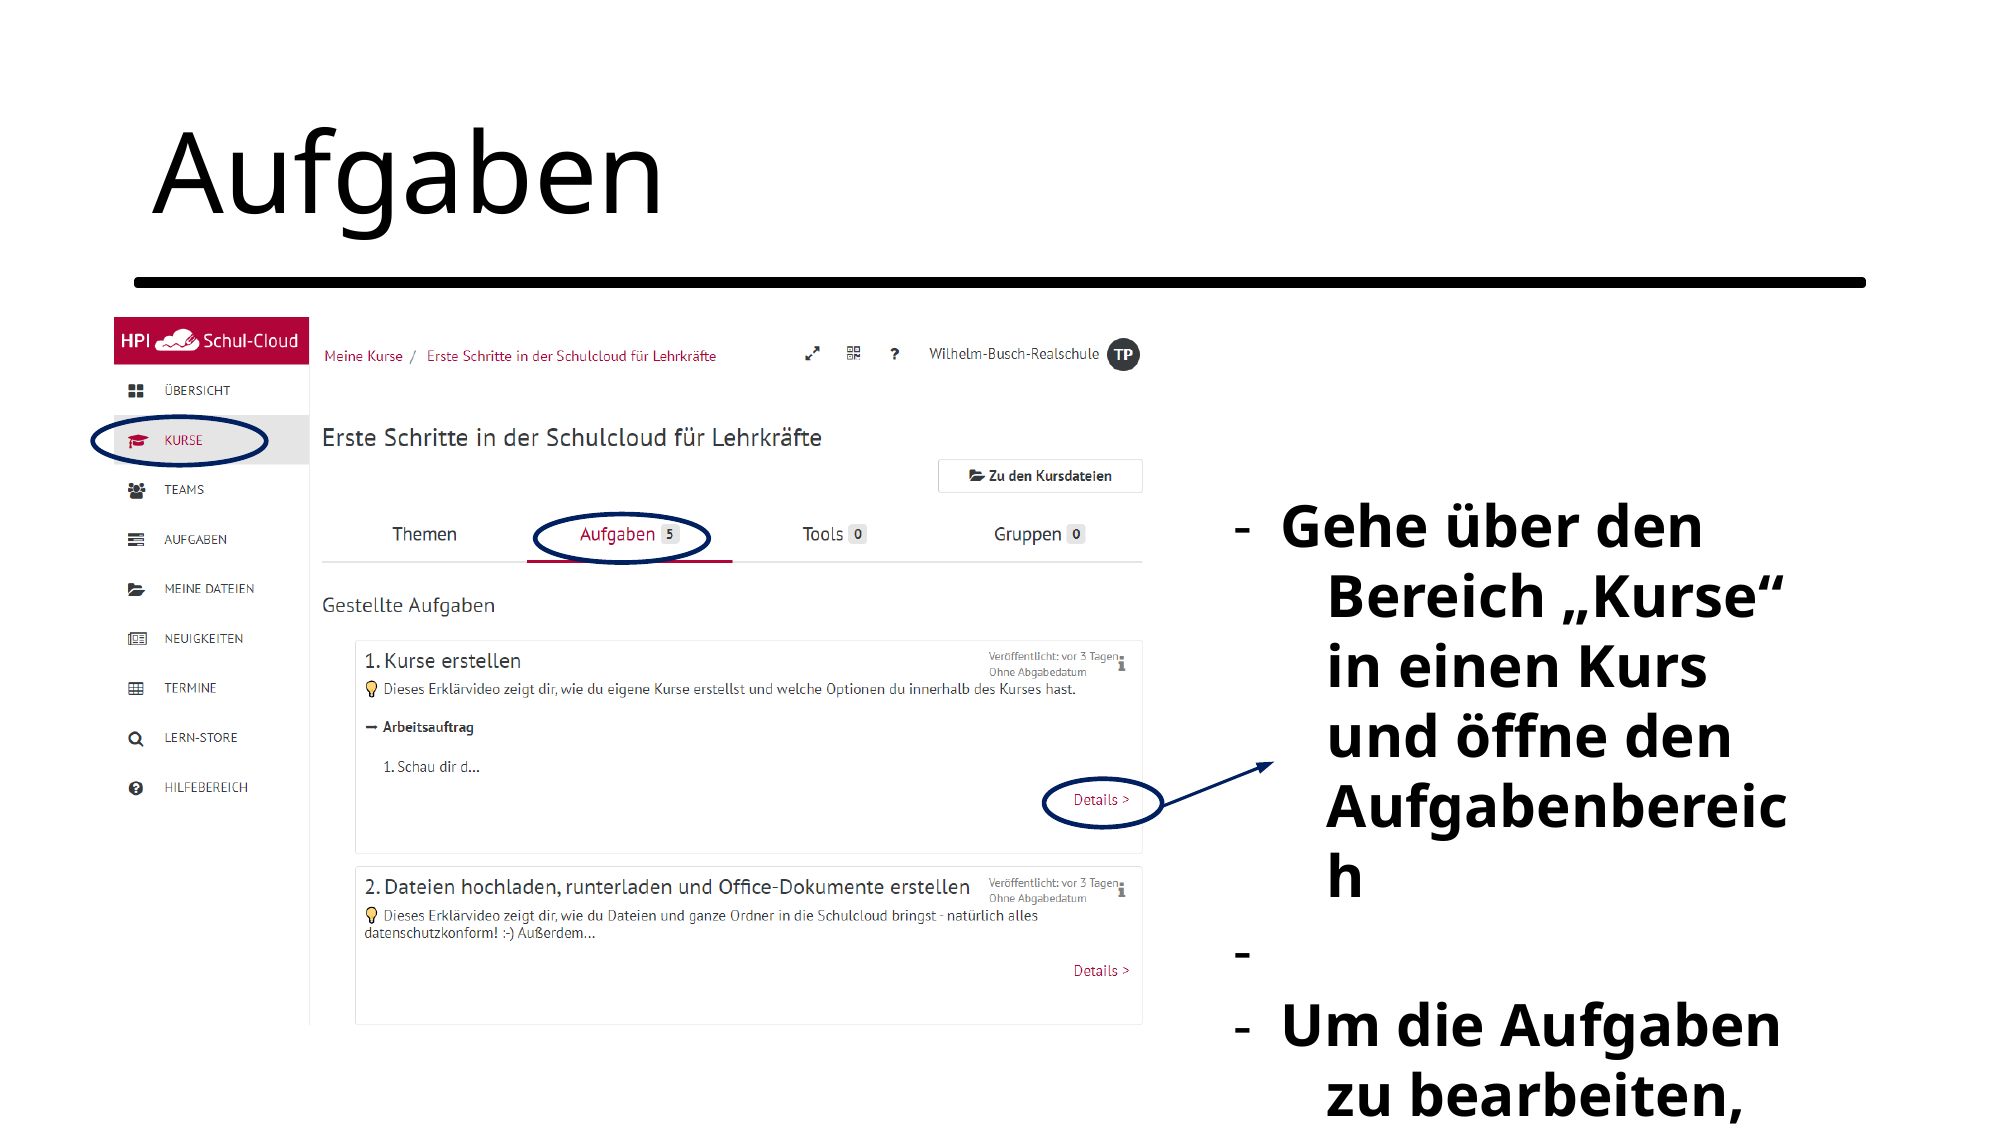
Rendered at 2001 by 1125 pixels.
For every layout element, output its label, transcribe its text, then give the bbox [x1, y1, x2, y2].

picture [1047, 782, 1152, 824]
picture [114, 317, 1152, 1025]
title Aufgaben [137, 59, 1863, 278]
text_box Gehe über den Bereich „Kurse“ in einen Kurs und öffne den Aufgabenbereich Um die Aufgaben zu bearbeiten, klicke auf die Aufgabe. [1218, 481, 1839, 922]
picture [114, 420, 263, 462]
